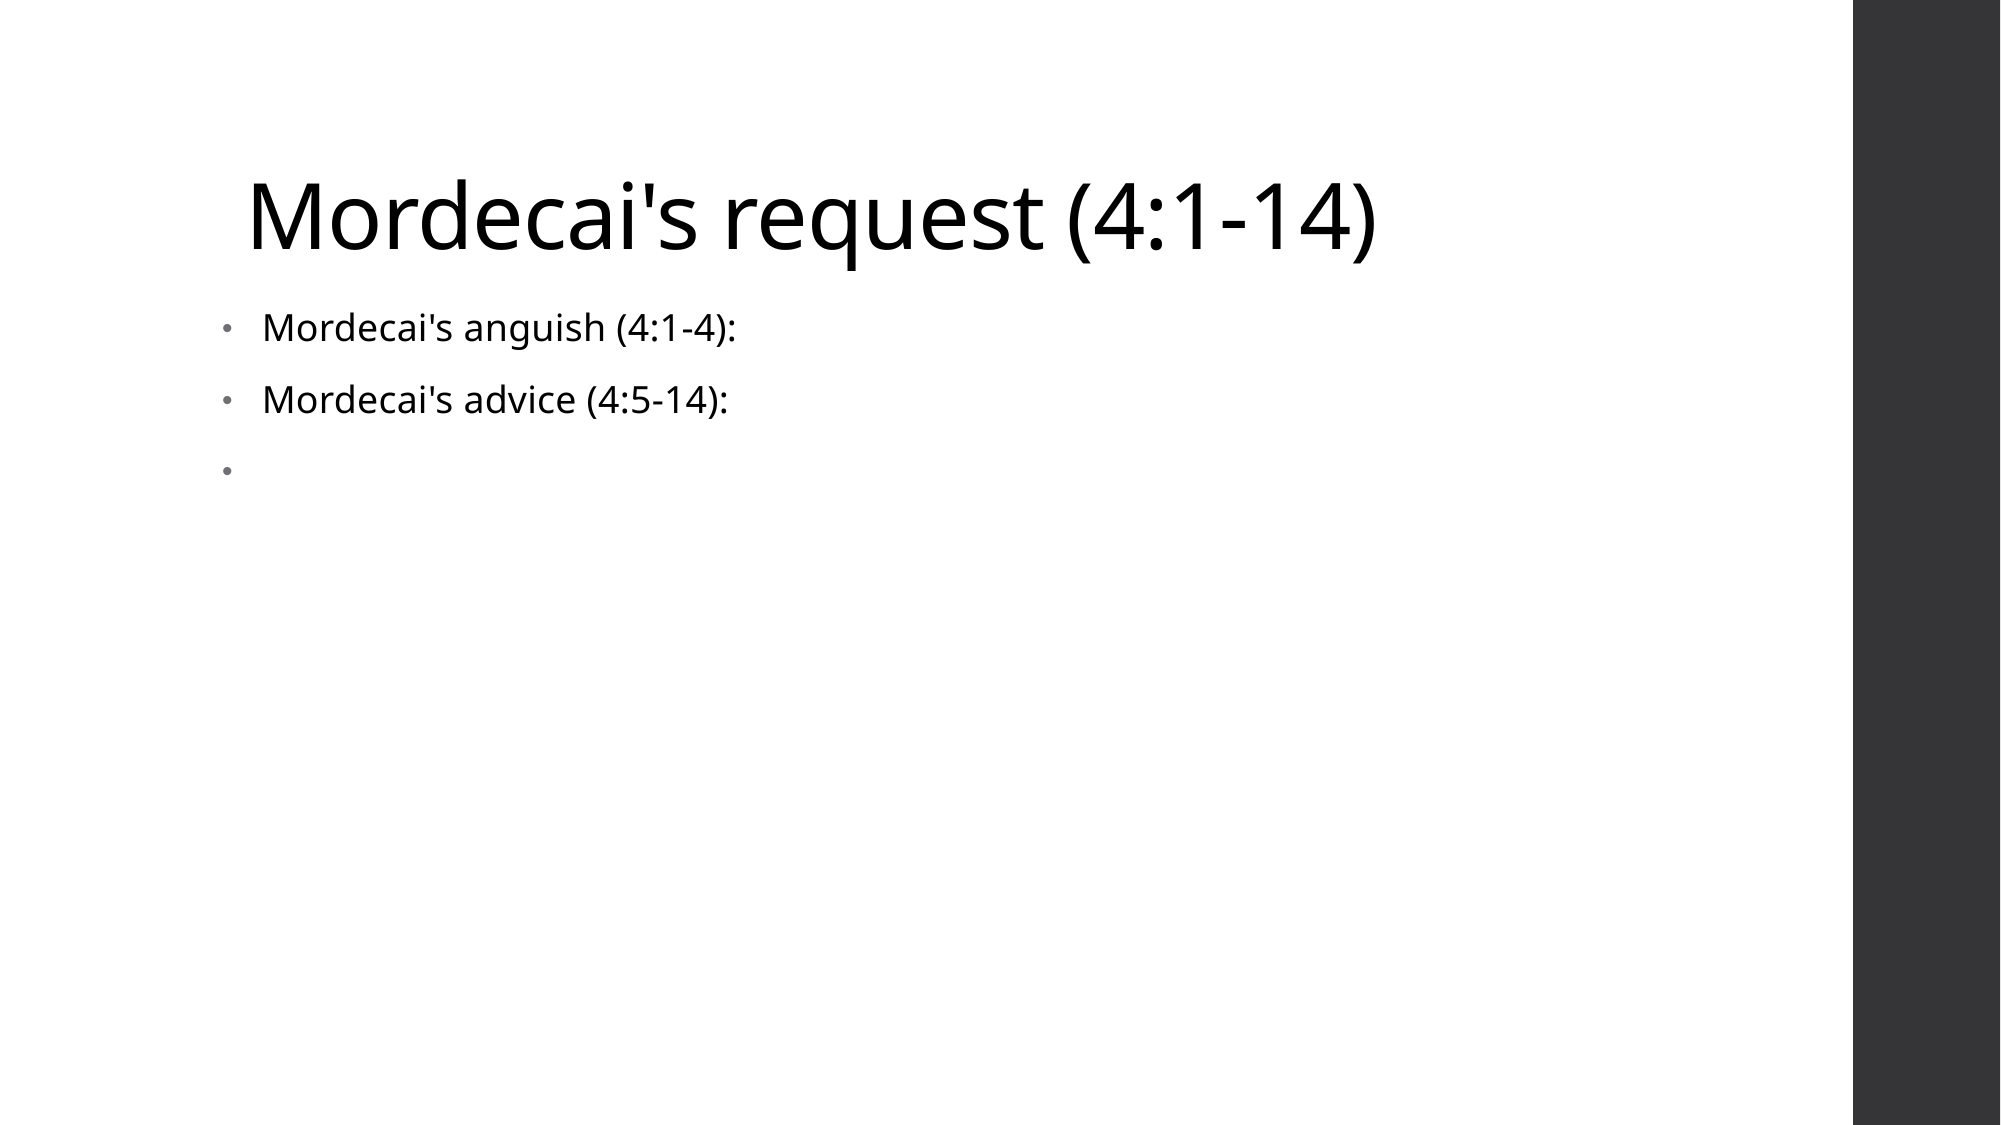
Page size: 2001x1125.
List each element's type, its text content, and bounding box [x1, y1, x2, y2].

list Mordecai's anguish (4:1-4): Mordecai's advice (4:5-14): [206, 299, 1617, 1014]
title Mordecai's request (4:1-14) [206, 60, 1797, 278]
